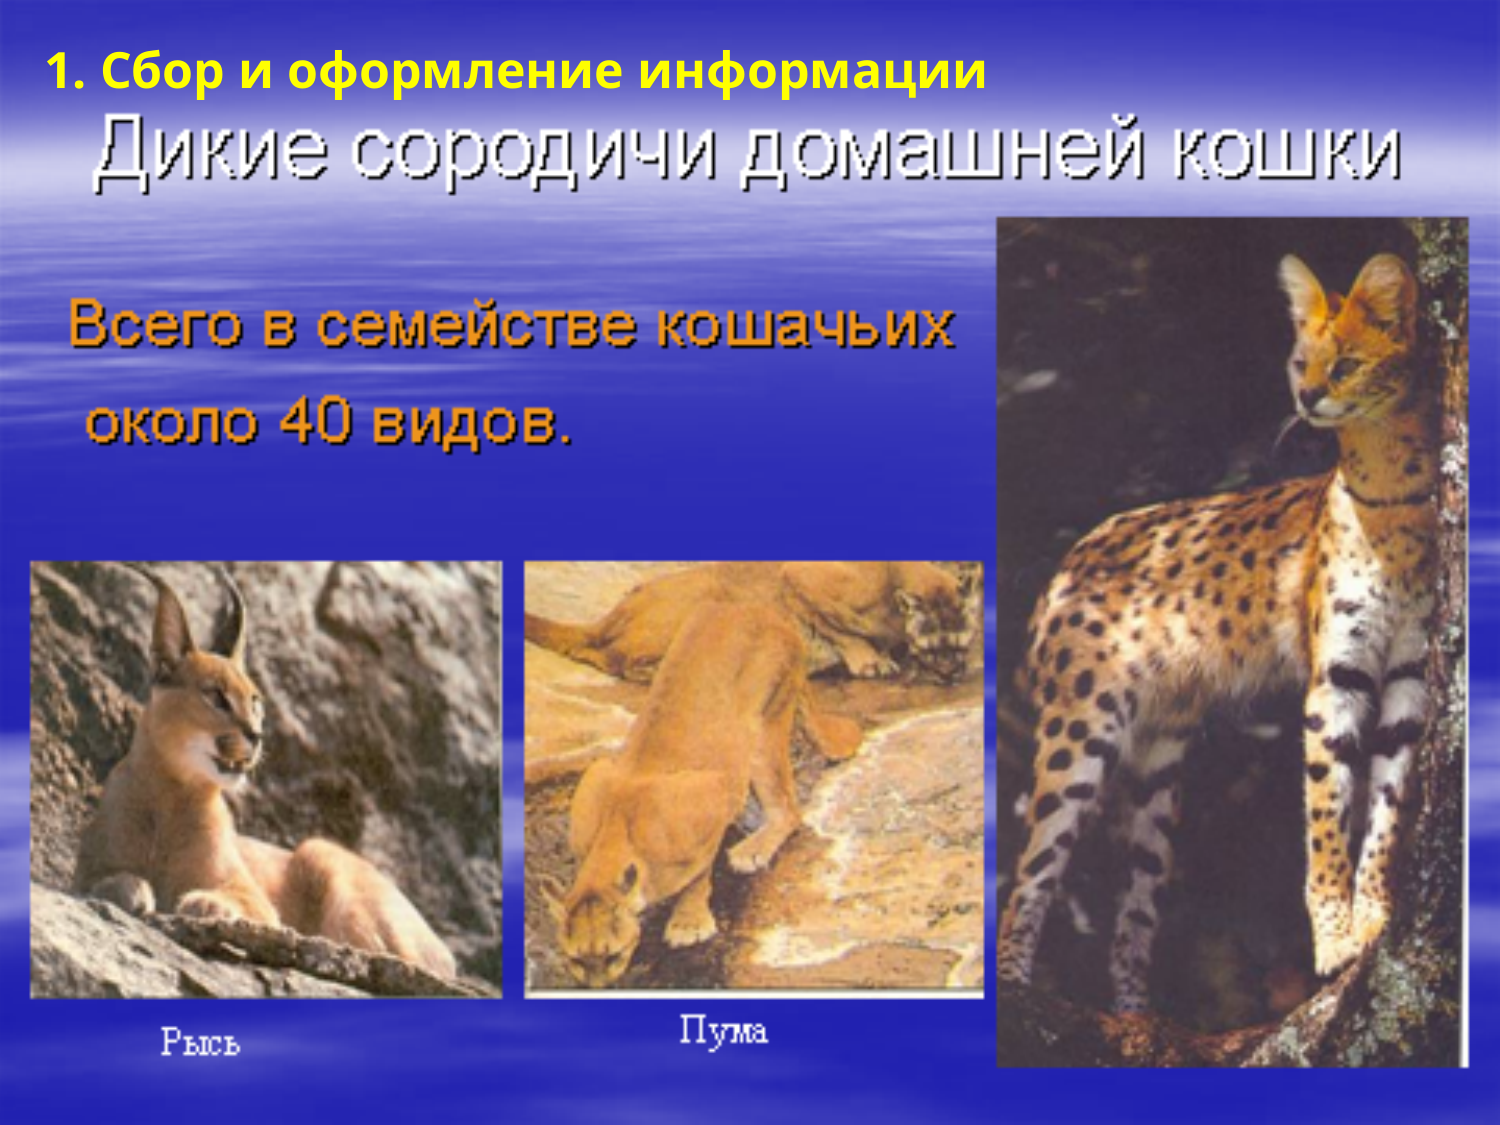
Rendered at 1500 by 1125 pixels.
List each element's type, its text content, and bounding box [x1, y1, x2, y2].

text_box 1. Сбор и оформление информации [29, 31, 1317, 107]
picture [0, 0, 1500, 1125]
